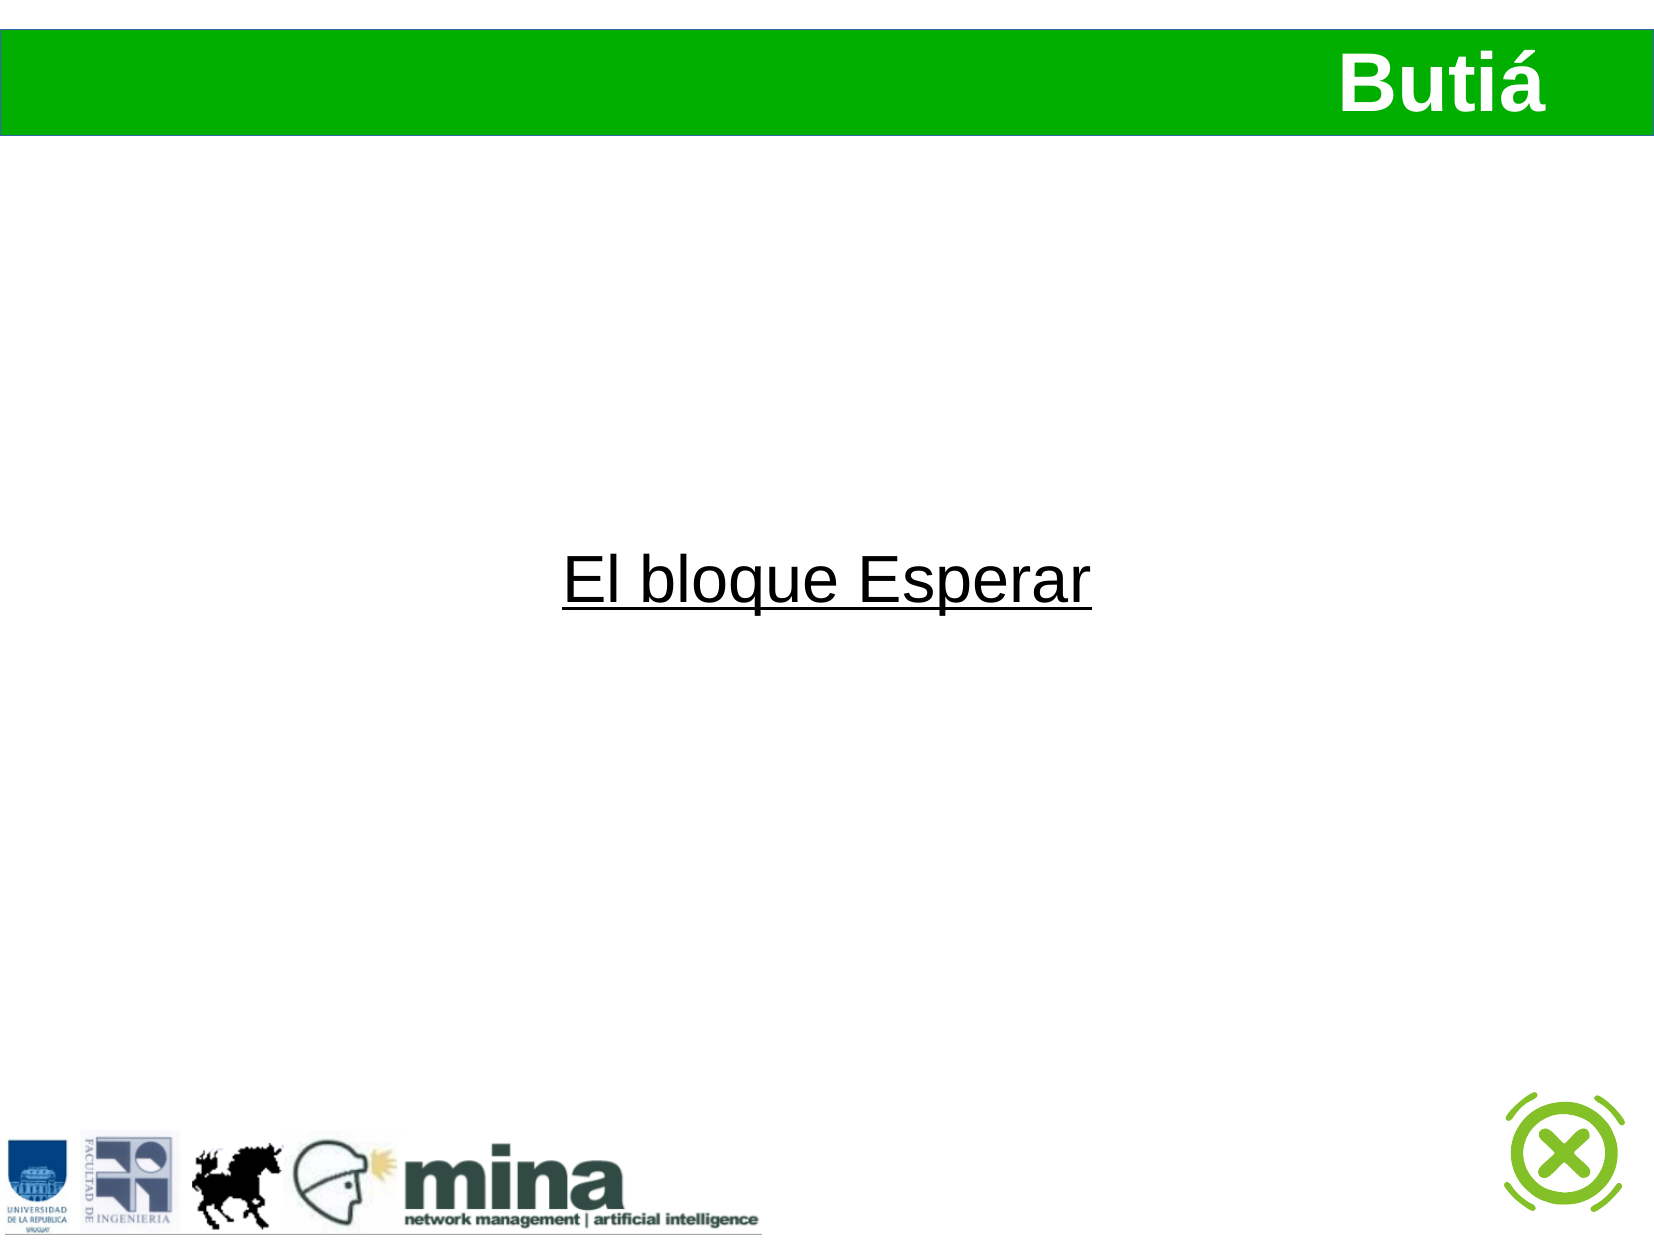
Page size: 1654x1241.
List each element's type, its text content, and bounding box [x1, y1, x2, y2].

picture [5, 1130, 762, 1235]
picture [1504, 1092, 1625, 1212]
subtitle El bloque Esperar [82, 108, 1571, 1051]
